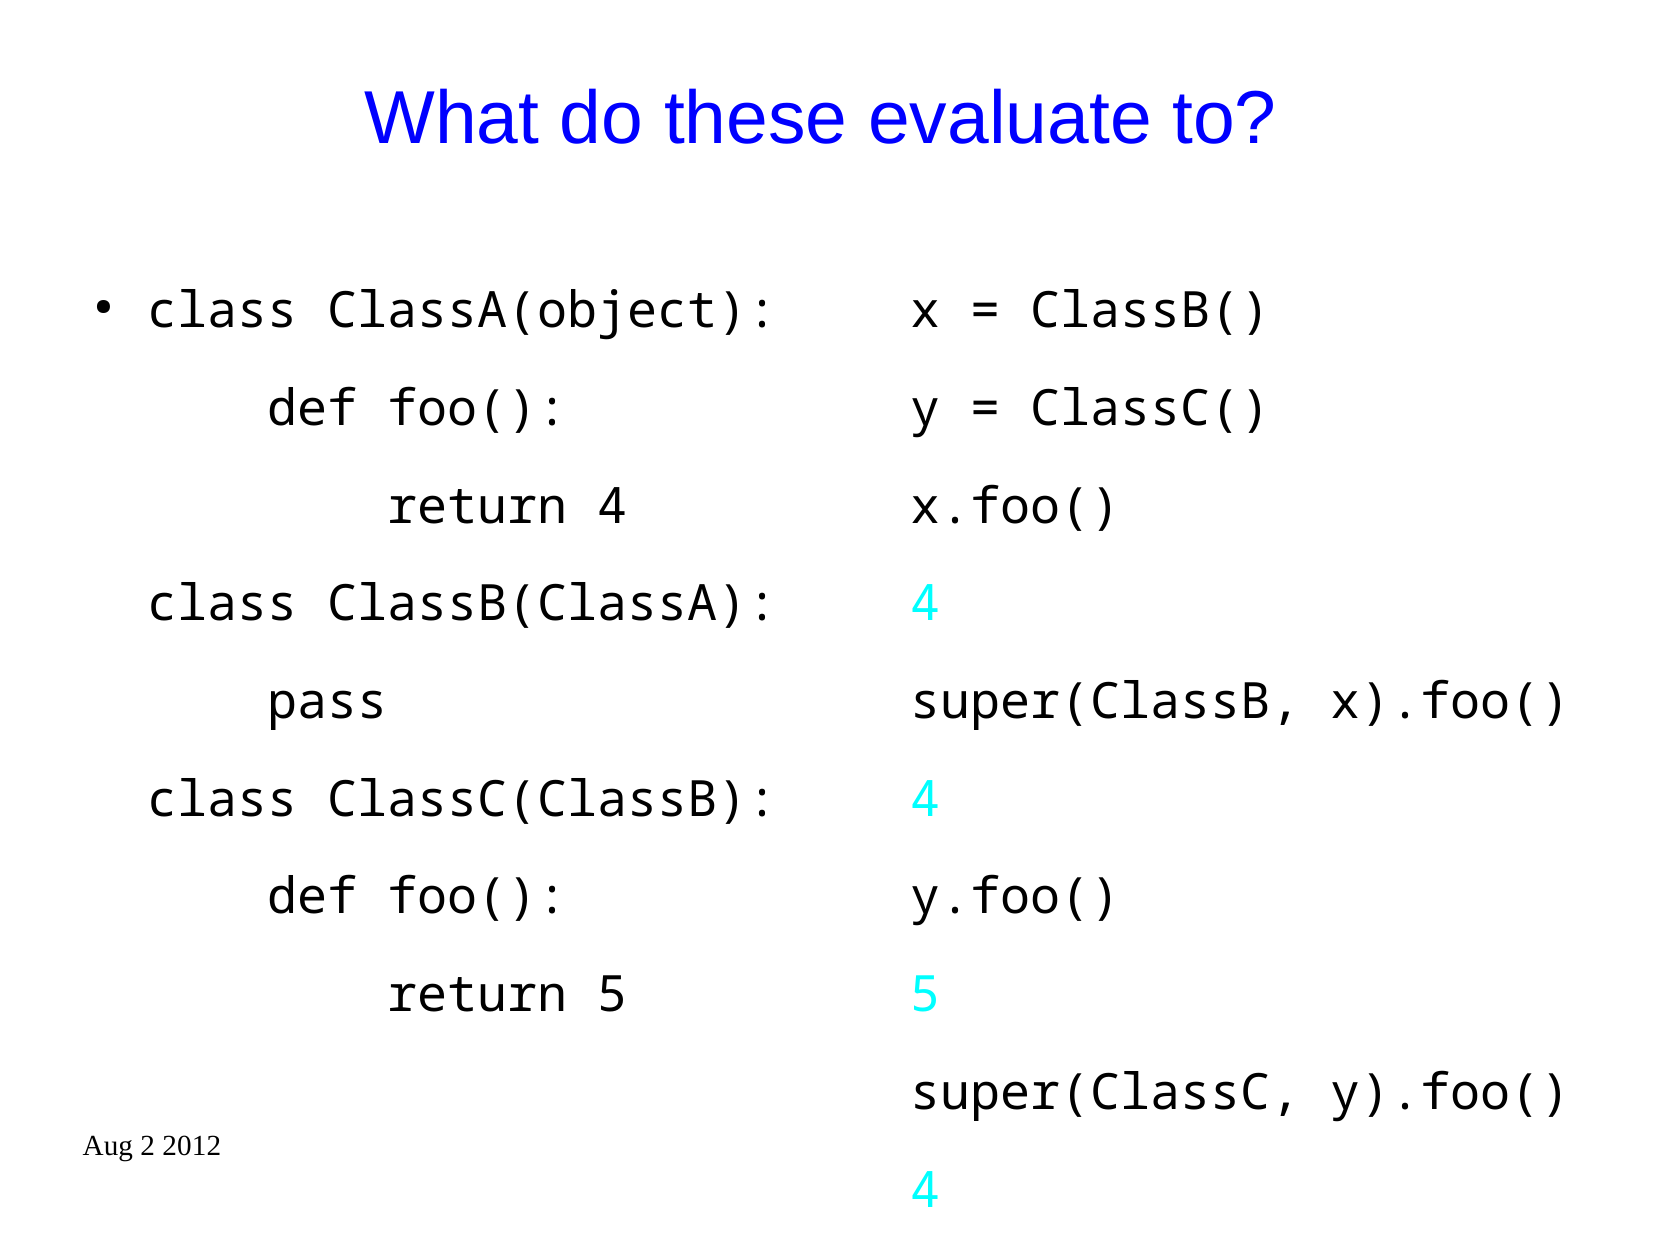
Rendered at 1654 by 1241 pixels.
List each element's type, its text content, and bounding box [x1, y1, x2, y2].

list class ClassA(object): def foo(): return 4 class ClassB(ClassA): pass class ClassC(ClassB): def foo(): return 5 [76, 274, 803, 1093]
list x = ClassB() y = ClassC() x.foo() 4 super(ClassB, x).foo() 4 y.foo() 5 super(ClassC, y).foo() 4 [839, 274, 1625, 1093]
title What do these evaluate to? [76, 58, 1565, 178]
